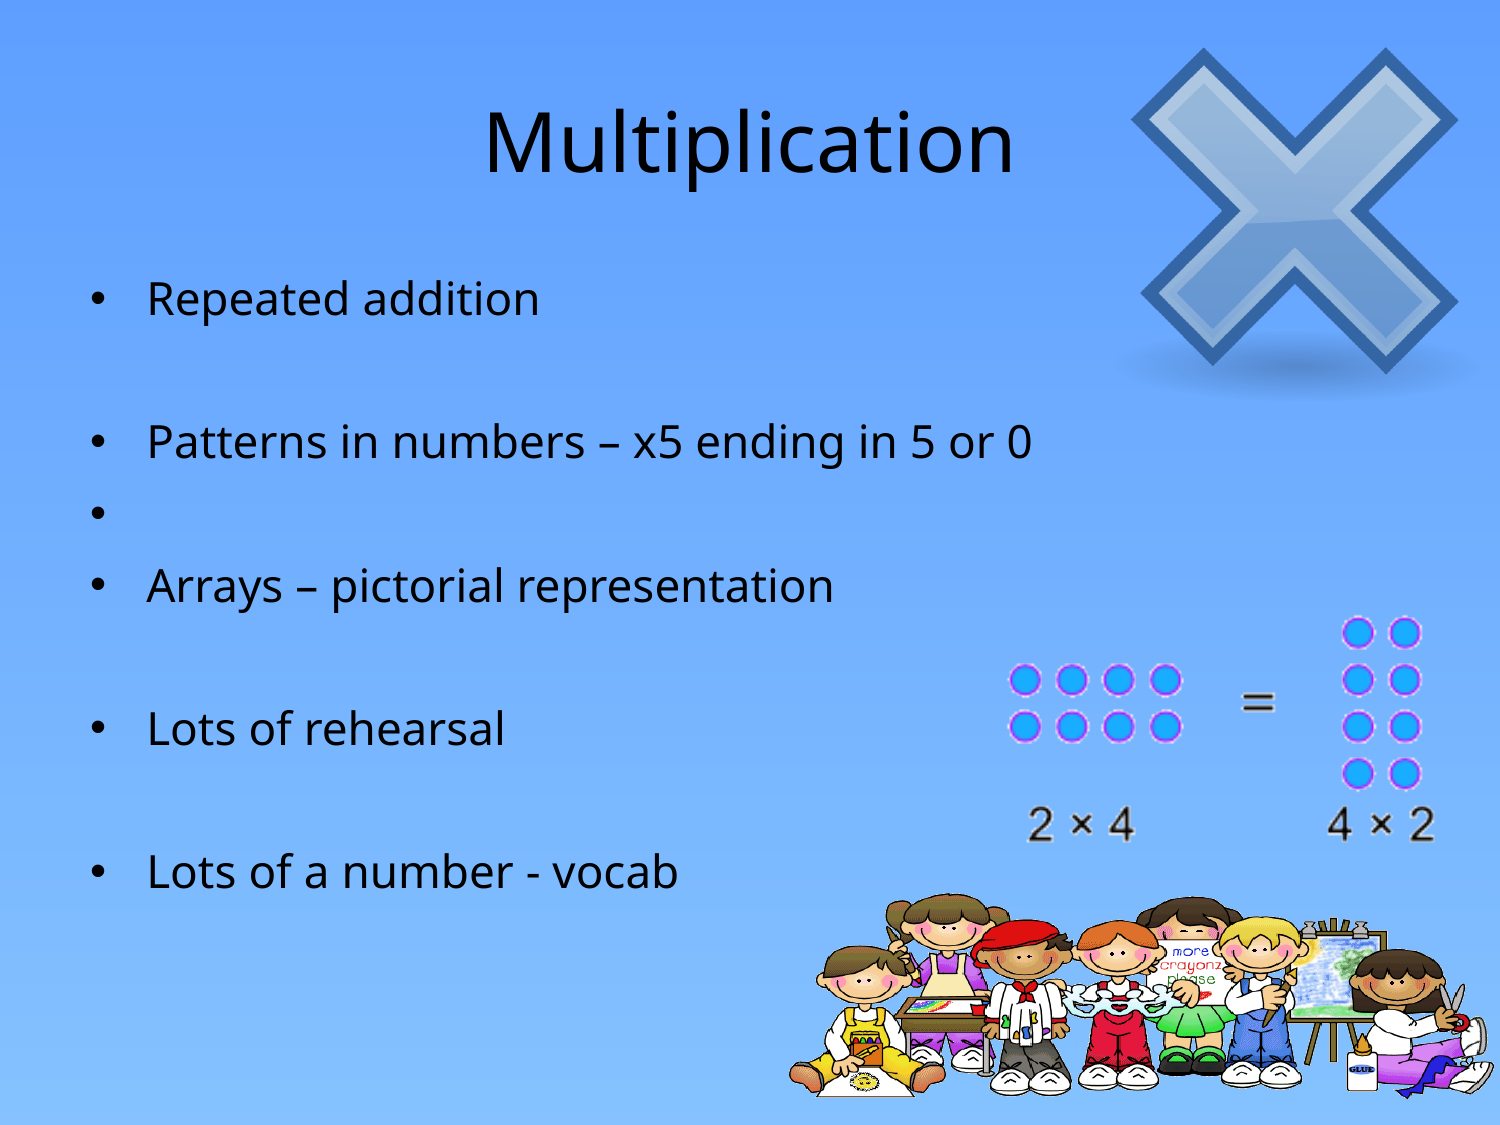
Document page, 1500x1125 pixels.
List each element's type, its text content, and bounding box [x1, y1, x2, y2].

title Multiplication [75, 45, 986, 233]
picture [785, 887, 1500, 1102]
picture [1001, 609, 1449, 856]
list Repeated addition Patterns in numbers – x5 ending in 5 or 0 Arrays – pictorial representation Lots of rehearsal Lots of a number - vocab [75, 262, 1426, 1005]
picture [986, 0, 1500, 507]
